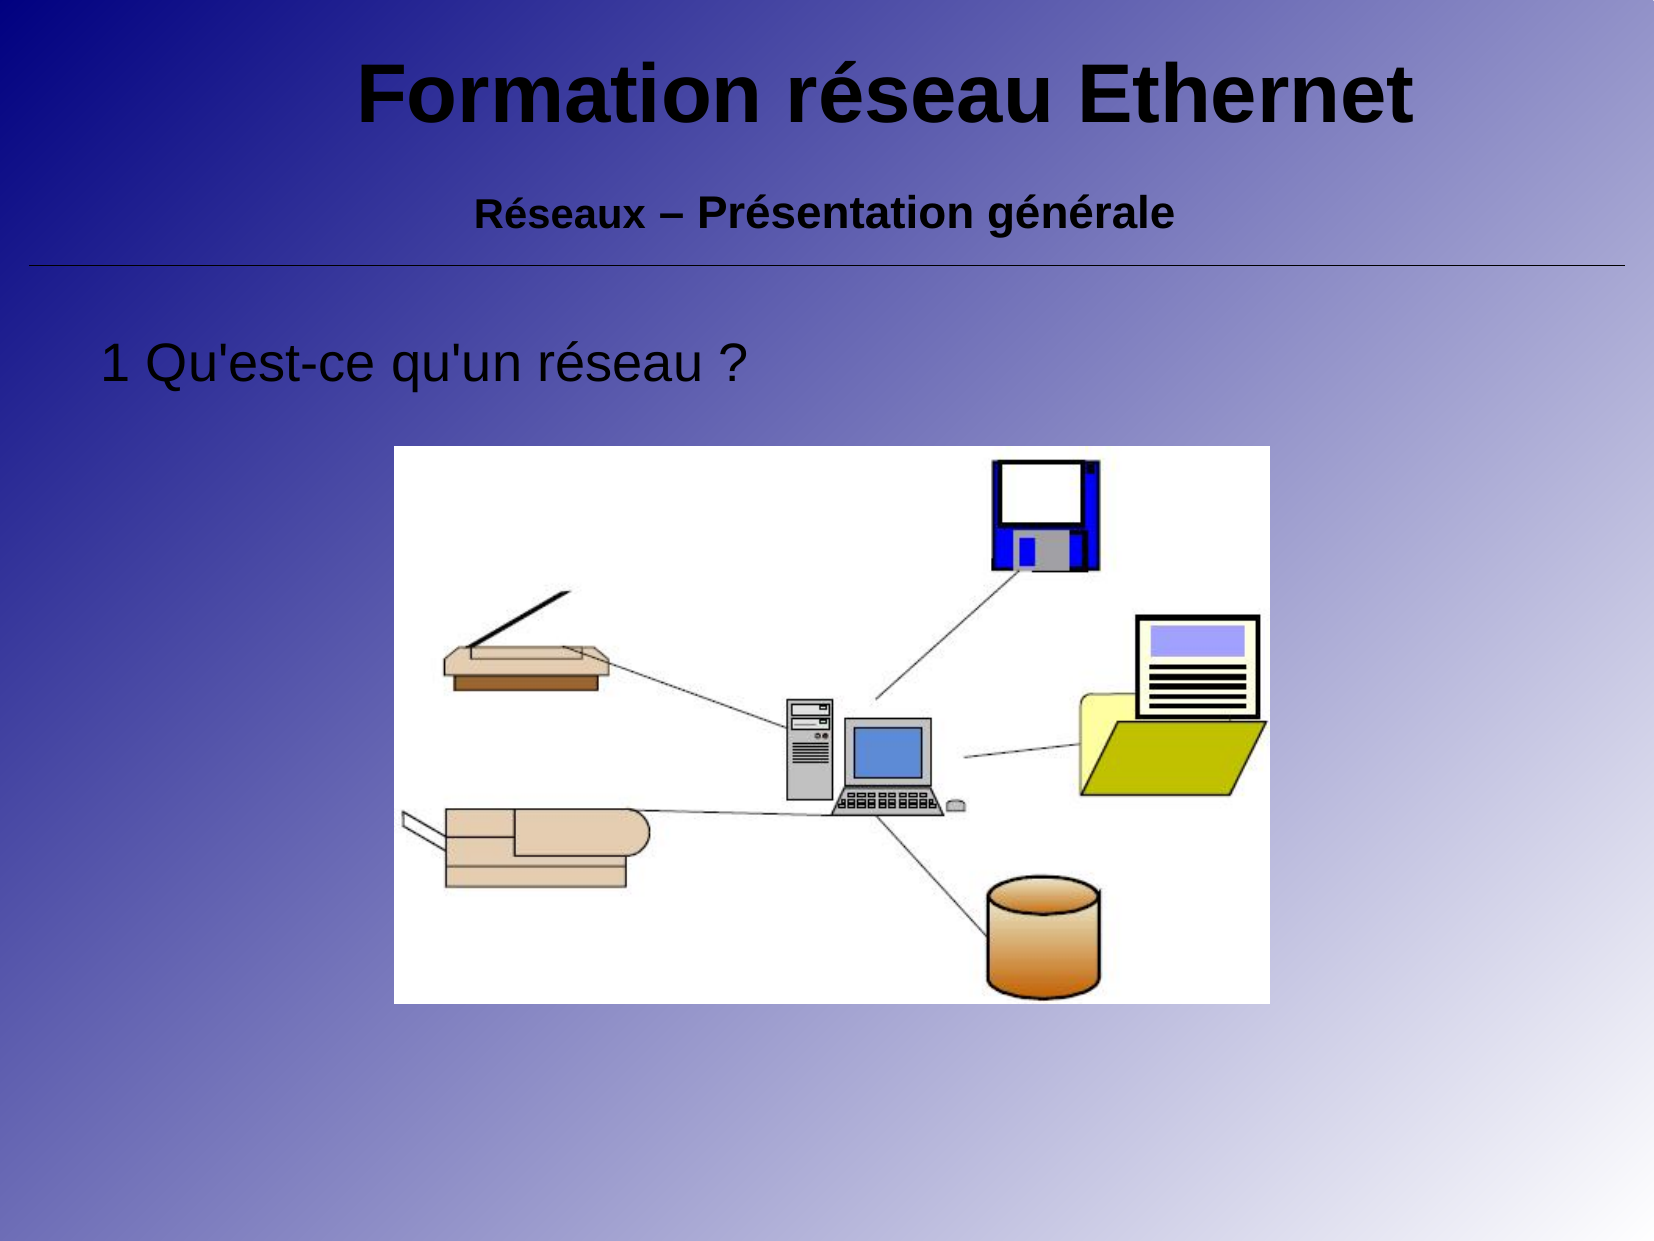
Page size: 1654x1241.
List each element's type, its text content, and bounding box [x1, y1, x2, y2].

text_box Réseaux – Présentation générale [29, 177, 1621, 265]
text_box Formation réseau Ethernet [324, 39, 1447, 148]
picture [394, 446, 1270, 1004]
text_box 1 Qu'est-ce qu'un réseau ? [85, 324, 765, 401]
text_box Réseaux – Présentation générale [29, 266, 1621, 354]
